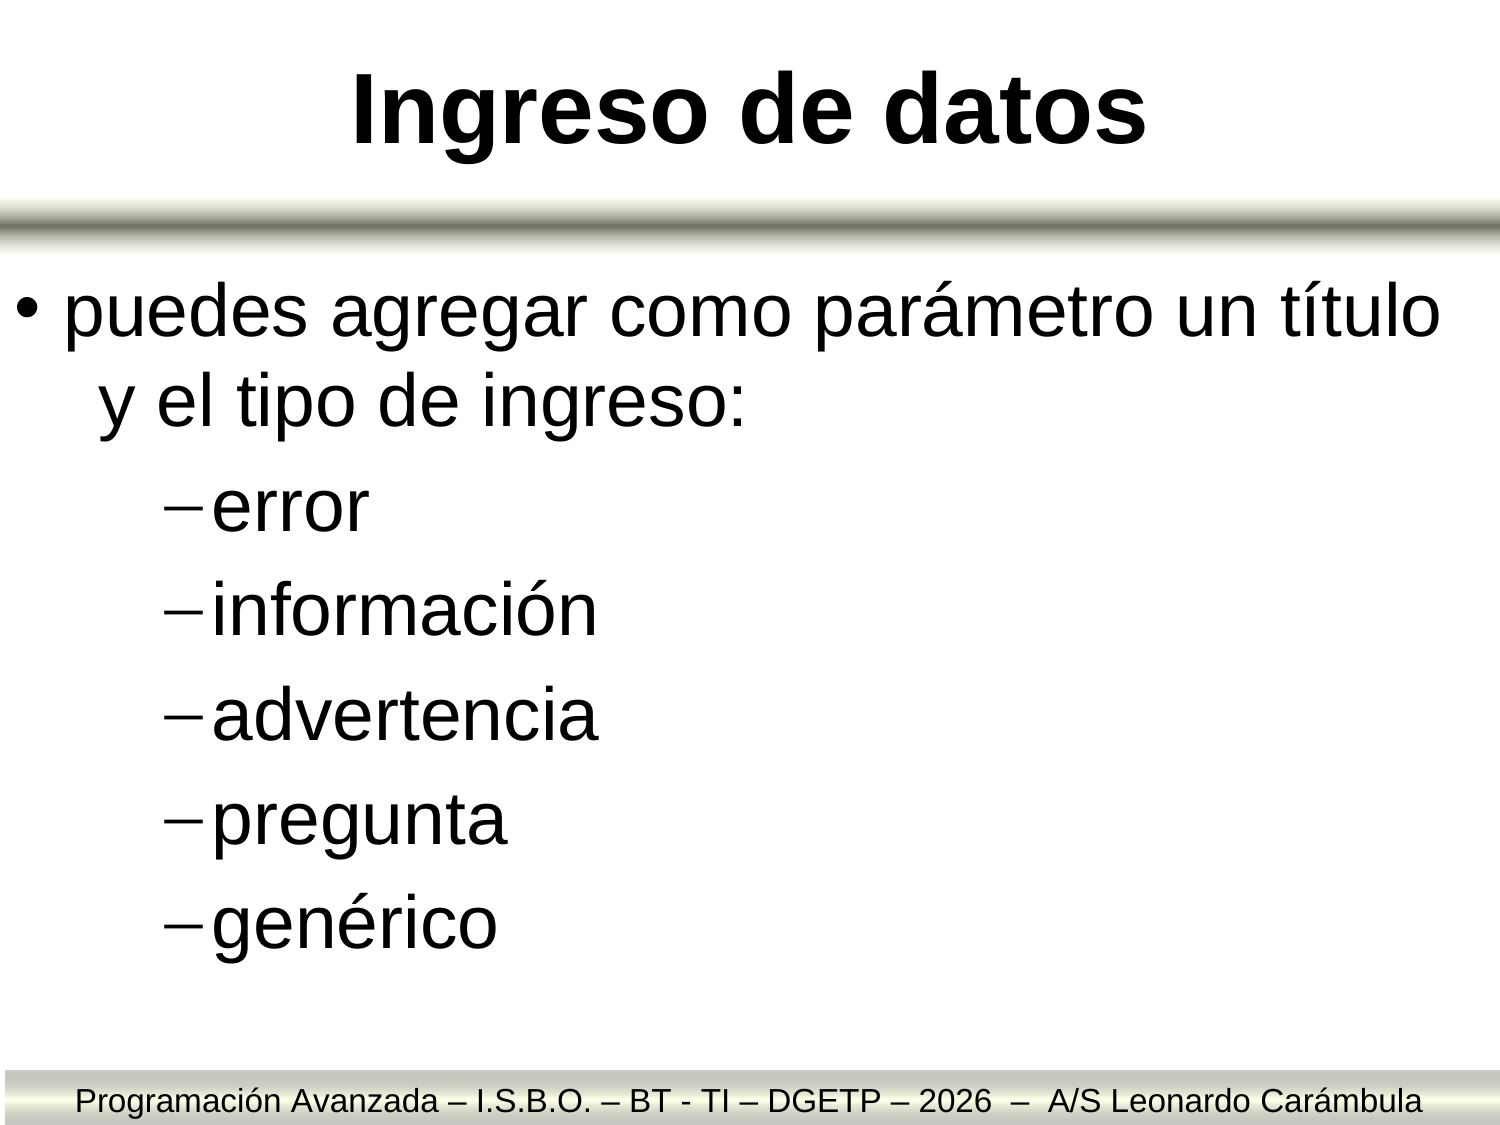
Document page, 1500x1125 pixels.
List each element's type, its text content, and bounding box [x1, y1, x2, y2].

list puedes agregar como parámetro un título y el tipo de ingreso: error información advertencia pregunta genérico [0, 253, 1500, 1023]
title Ingreso de datos [0, 9, 1500, 198]
